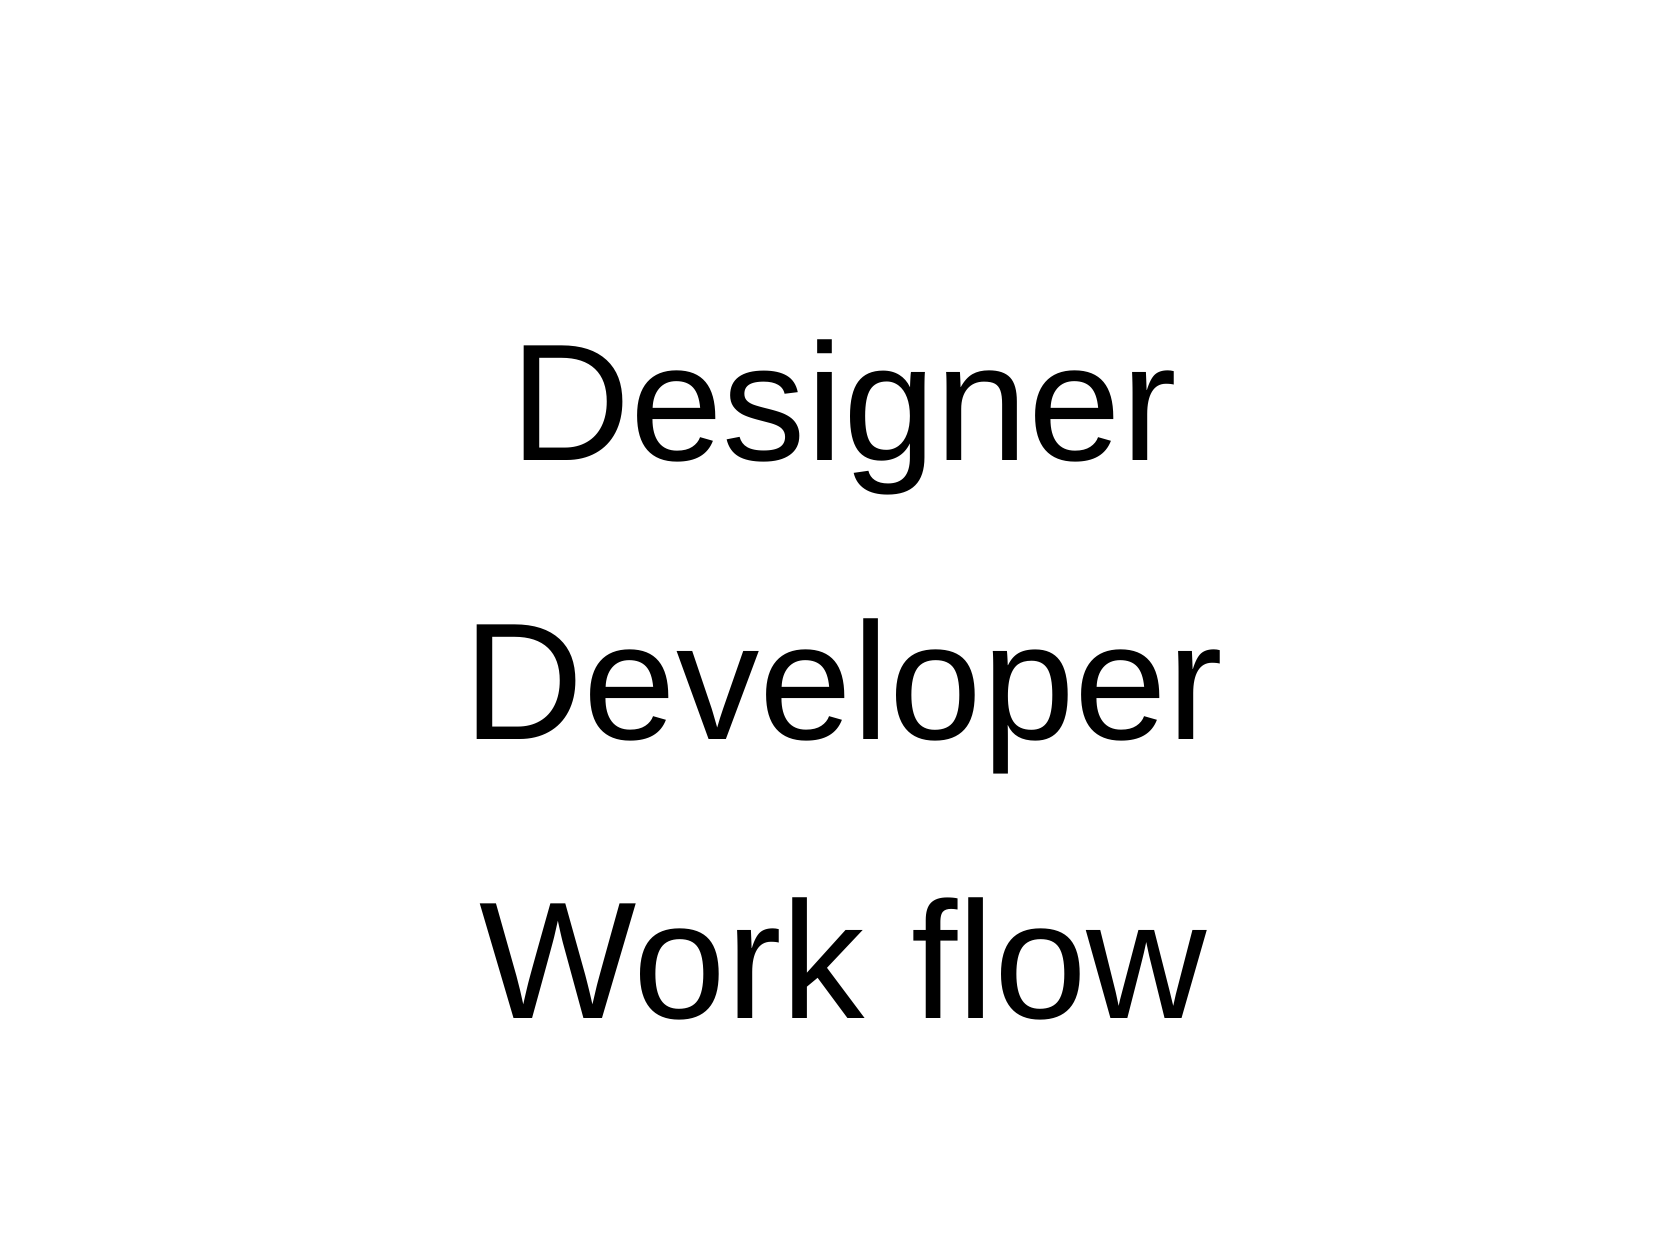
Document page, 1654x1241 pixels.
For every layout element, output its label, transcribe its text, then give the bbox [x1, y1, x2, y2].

title Designer Developer Work flow [412, 262, 1276, 1008]
